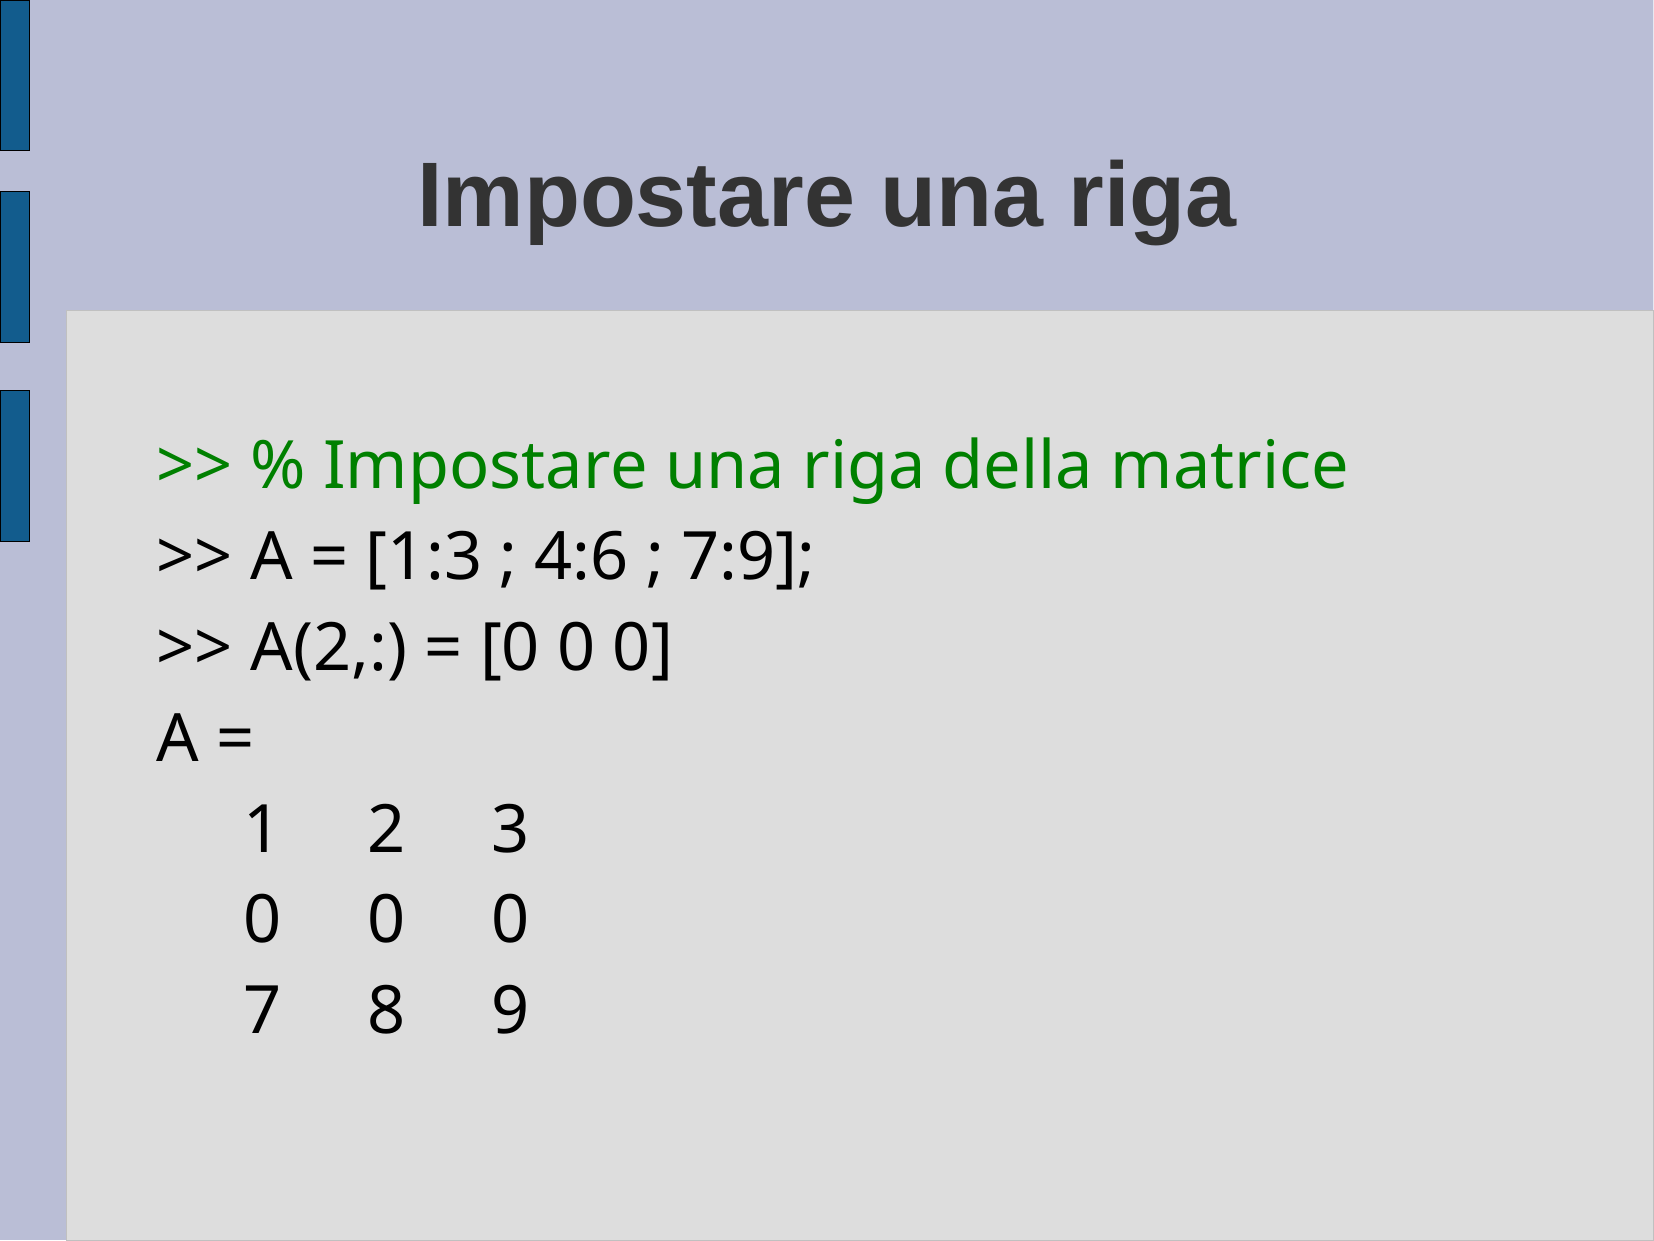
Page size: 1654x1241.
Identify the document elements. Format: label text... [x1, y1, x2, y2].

title Impostare una riga [121, 98, 1534, 291]
subtitle >> % Impostare una riga della matrice >> A = [1:3 ; 4:6 ; 7:9]; >> A(2,:) = [0 0 0] A = 1 2 3 0 0 0 7 8 9 [121, 352, 1534, 1119]
